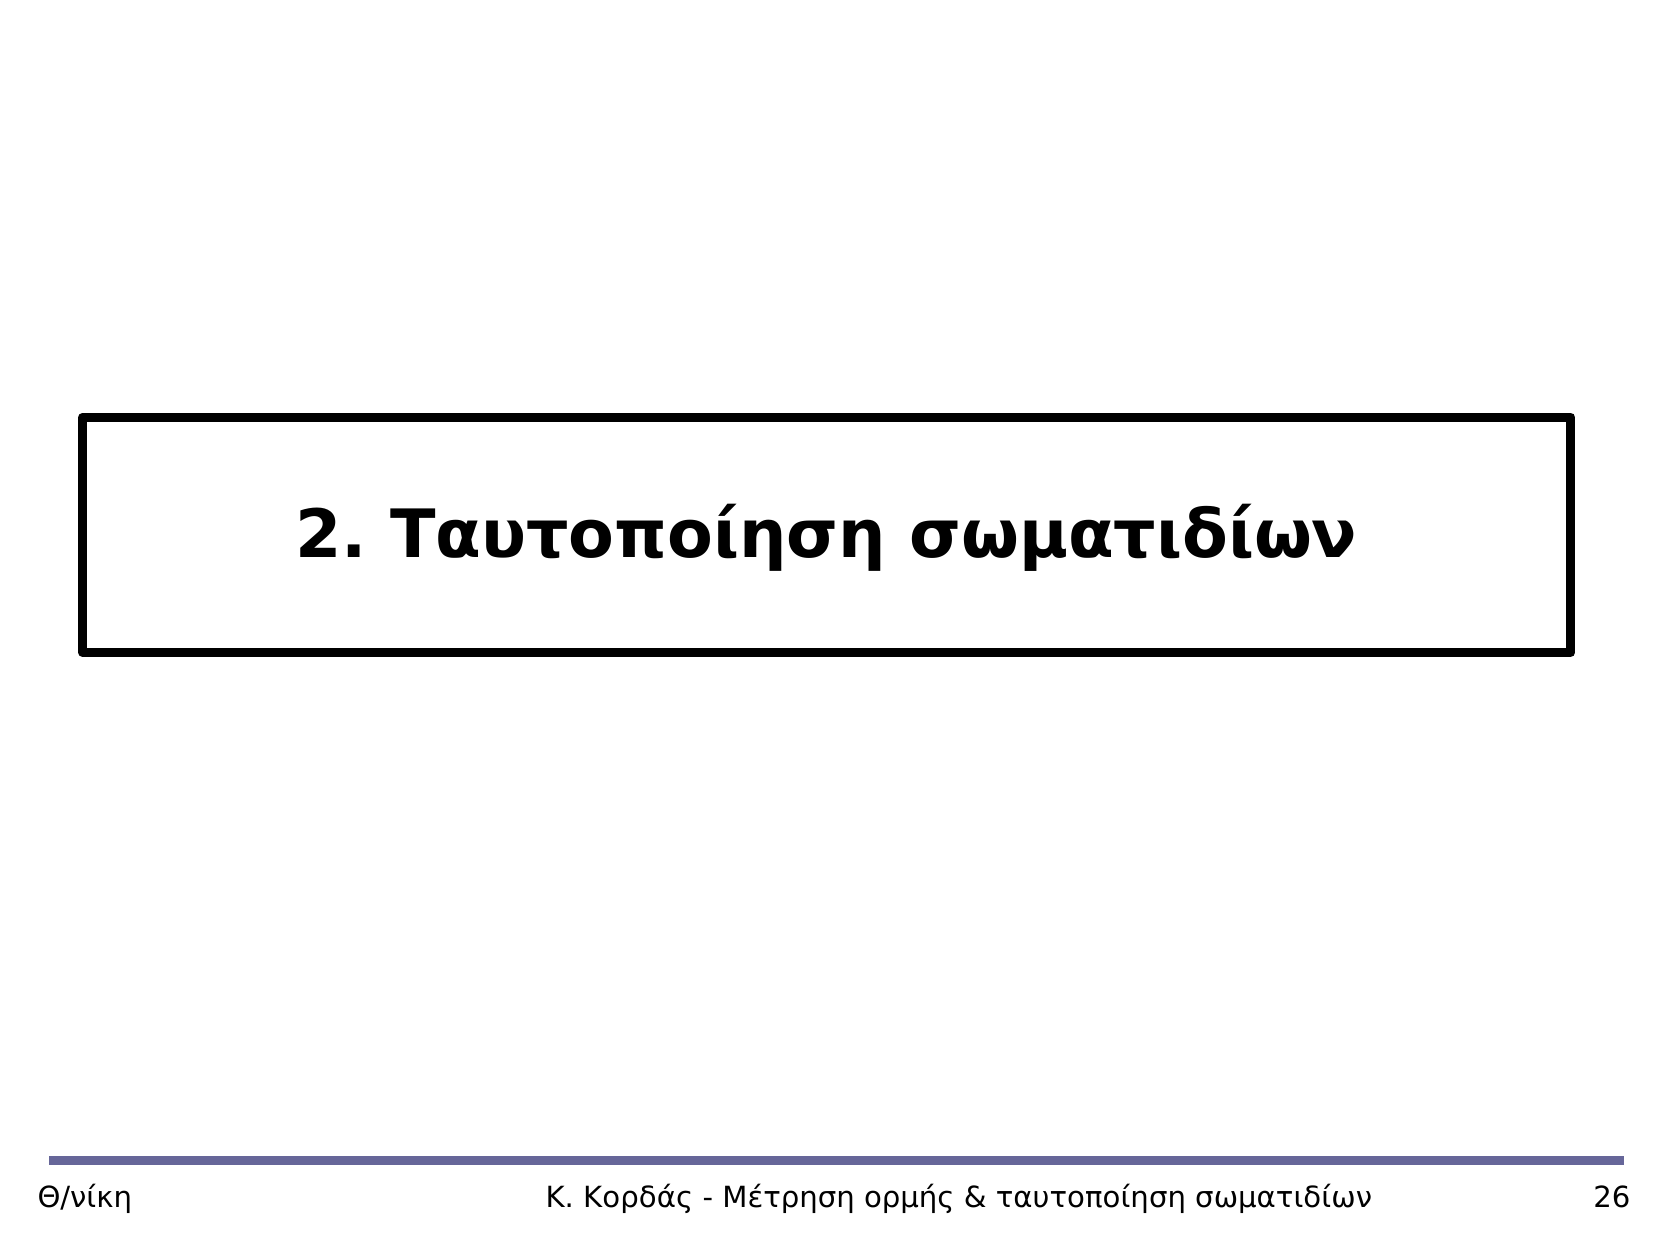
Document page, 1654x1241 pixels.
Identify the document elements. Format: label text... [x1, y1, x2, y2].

subtitle 2. Ταυτοποίηση σωματιδίων [82, 417, 1571, 653]
